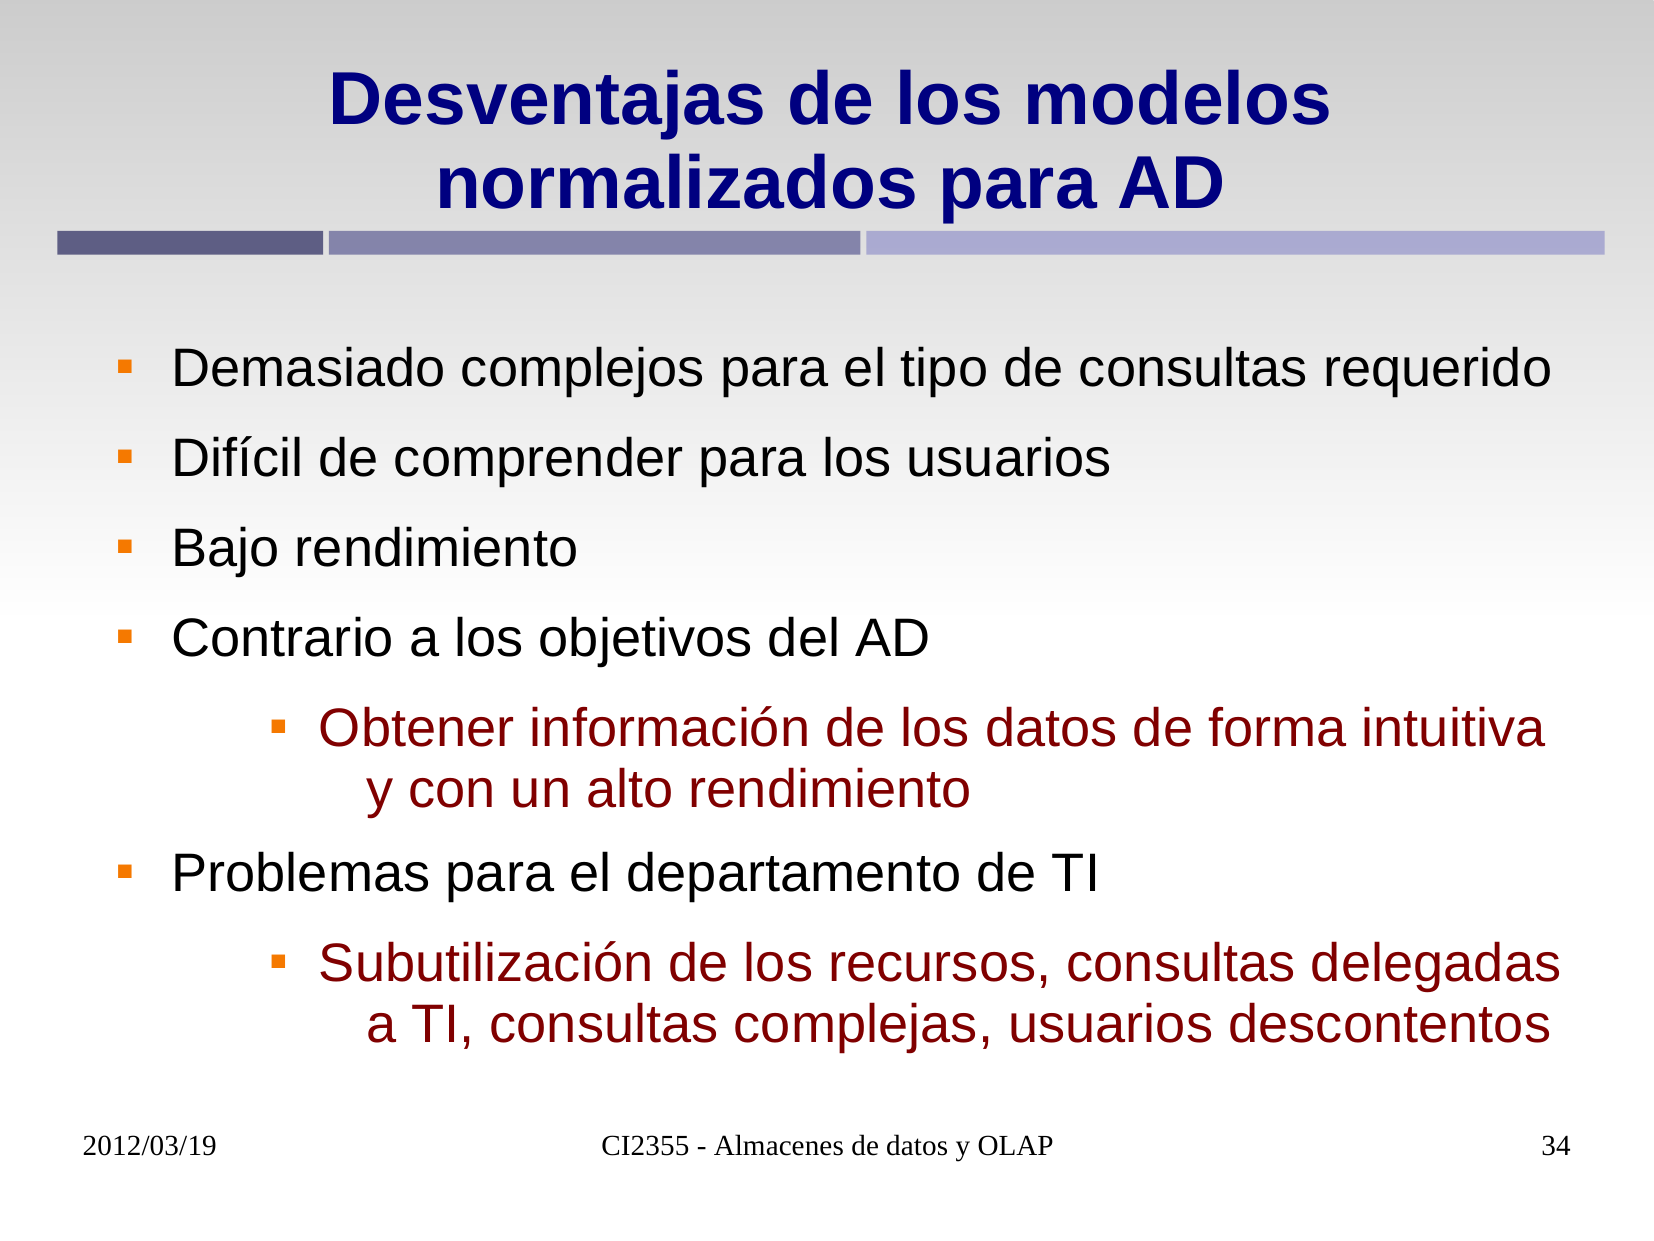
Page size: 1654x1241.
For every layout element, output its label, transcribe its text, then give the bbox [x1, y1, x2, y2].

title Desventajas de los modelos normalizados para AD [86, 55, 1576, 226]
list Demasiado complejos para el tipo de consultas requerido Difícil de comprender para los usuarios Bajo rendimiento Contrario a los objetivos del AD Obtener información de los datos de forma intuitiva y con un alto rendimiento Problemas para el departamento de TI Subutilización de los recursos, consultas delegadas a TI, consultas complejas, usuarios descontentos [82, 337, 1571, 1109]
